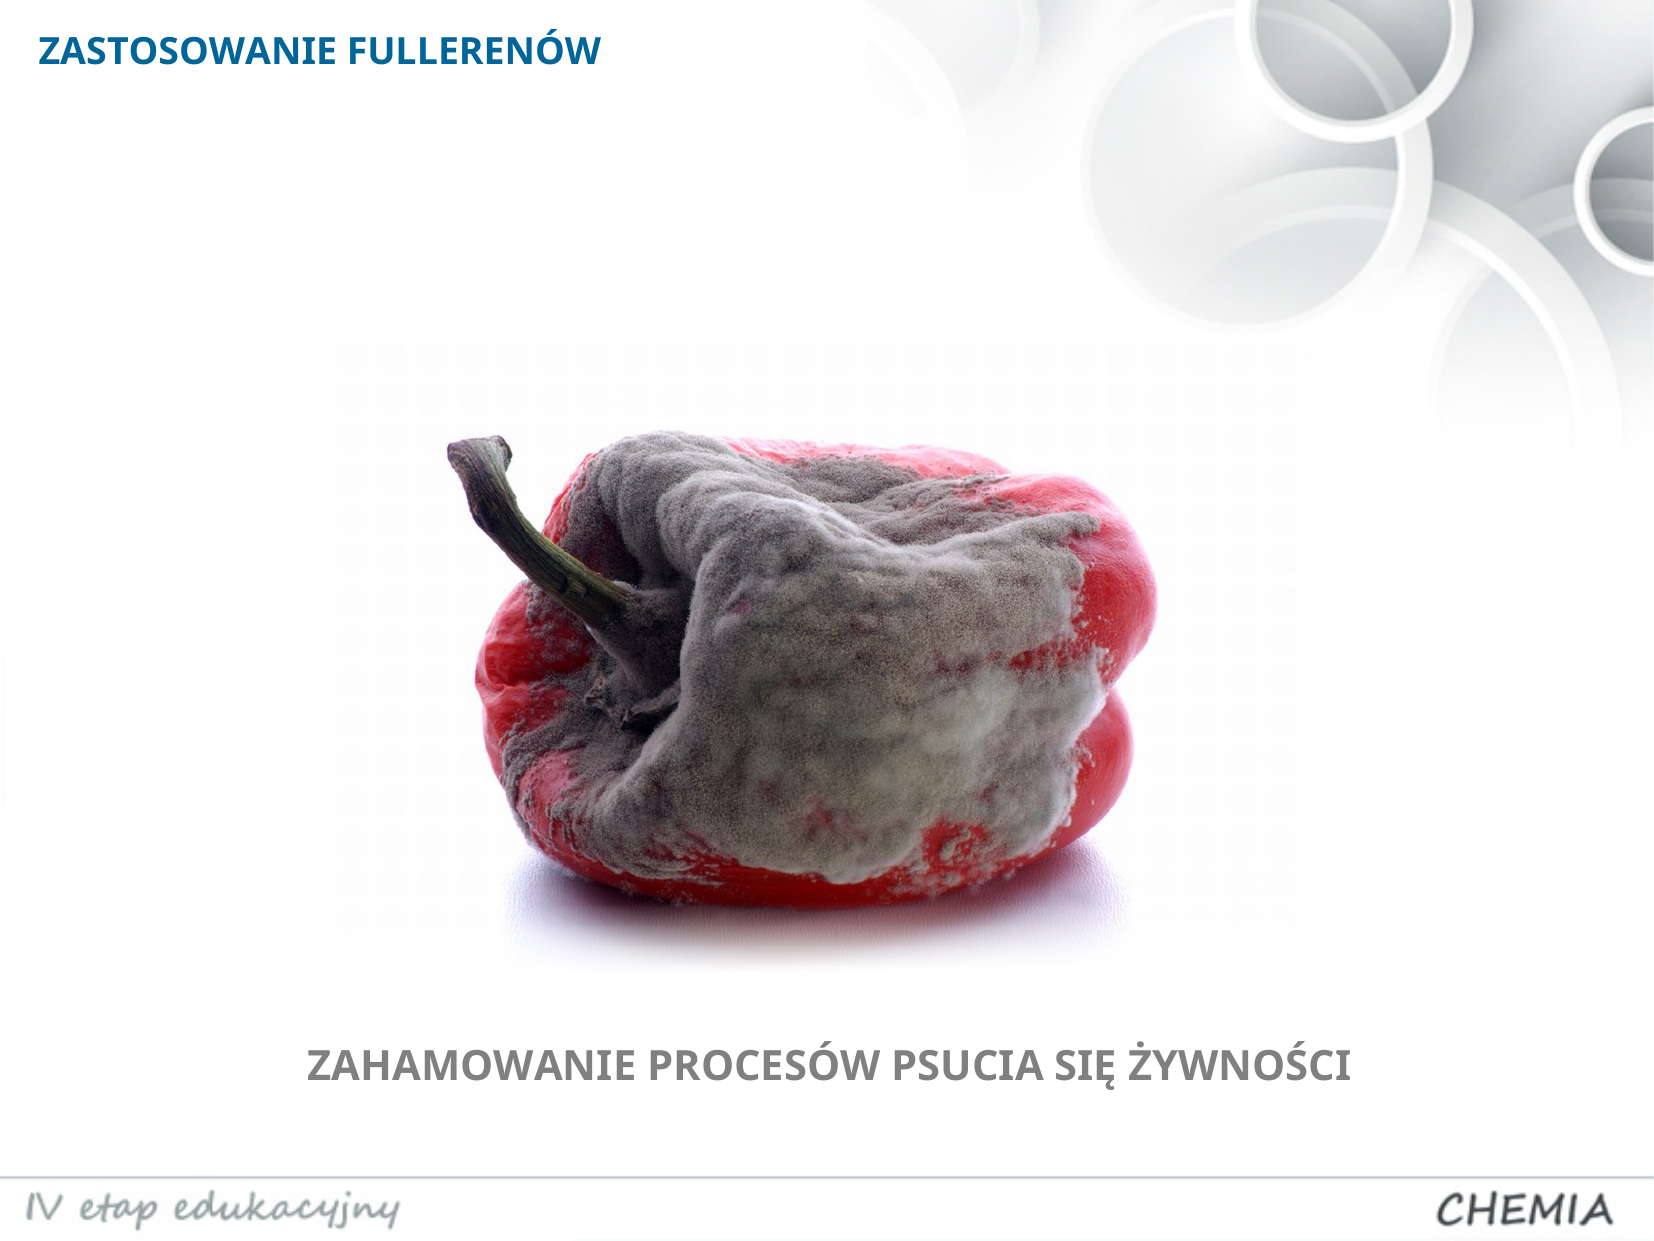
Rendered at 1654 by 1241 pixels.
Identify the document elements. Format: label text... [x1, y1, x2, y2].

text_box ZASTOSOWANIE FULLERENÓW [23, 23, 1276, 81]
picture [0, 0, 1654, 1241]
text_box ZAHAMOWANIE PROCESÓW PSUCIA SIĘ ŻYWNOŚCI [224, 986, 1436, 1094]
